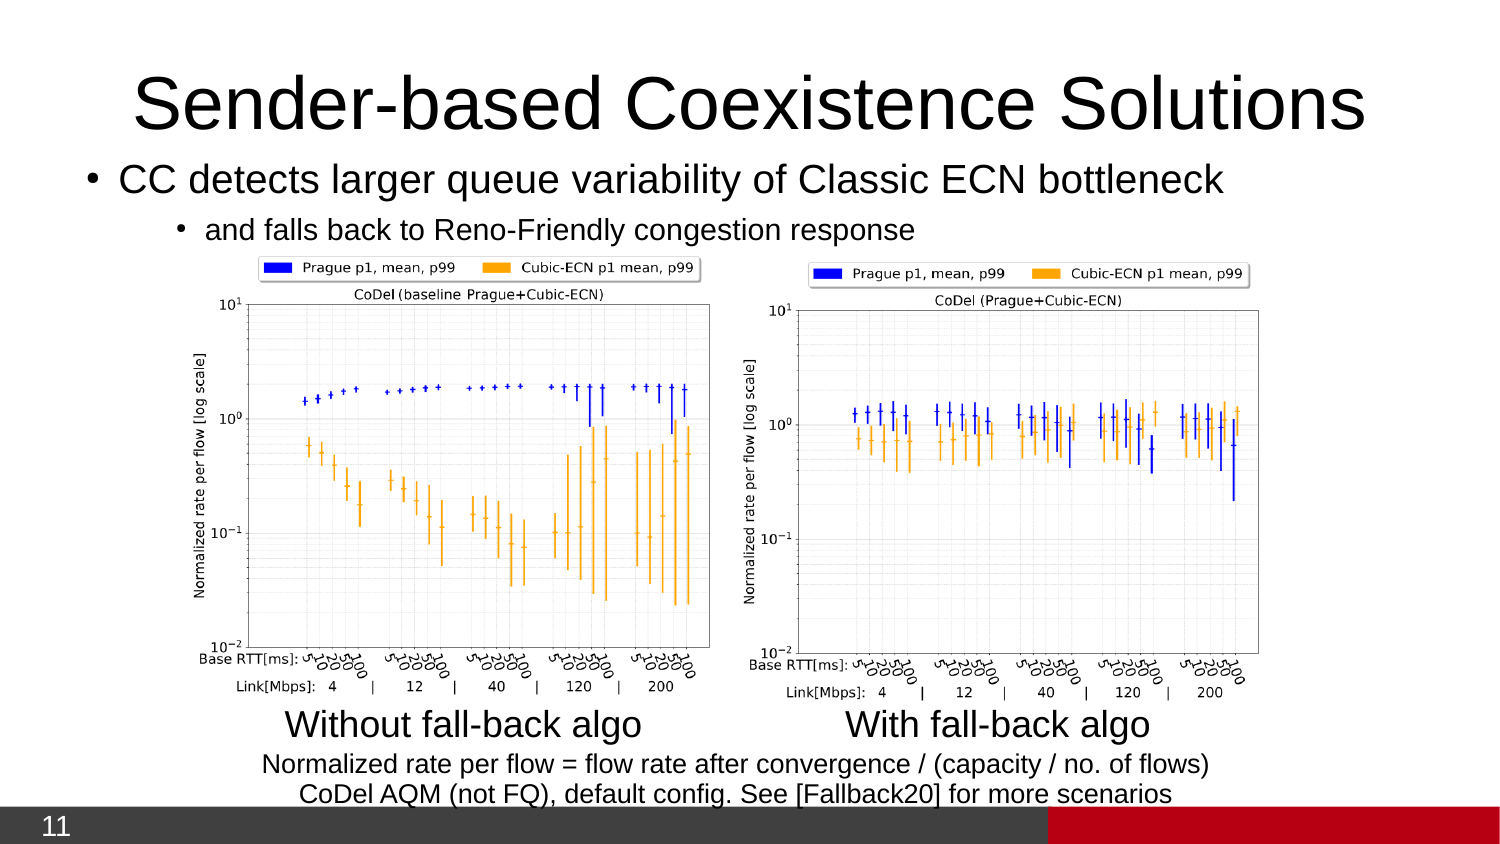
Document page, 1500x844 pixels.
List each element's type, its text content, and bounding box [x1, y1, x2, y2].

picture [737, 256, 1267, 706]
list CC detects larger queue variability of Classic ECN bottleneck and falls back to Reno-Friendly congestion response [75, 156, 1426, 249]
text_box Without fall-back algo [269, 696, 658, 741]
text_box With fall-back algo [830, 696, 1166, 741]
title Sender-based Coexistence Solutions [75, 33, 1425, 156]
text_box Normalized rate per flow = flow rate after convergence / (capacity / no. of flows) CoDel AQM (not FQ), default config. See [Fallback20] for more scenarios [246, 741, 1224, 818]
picture [187, 250, 718, 700]
